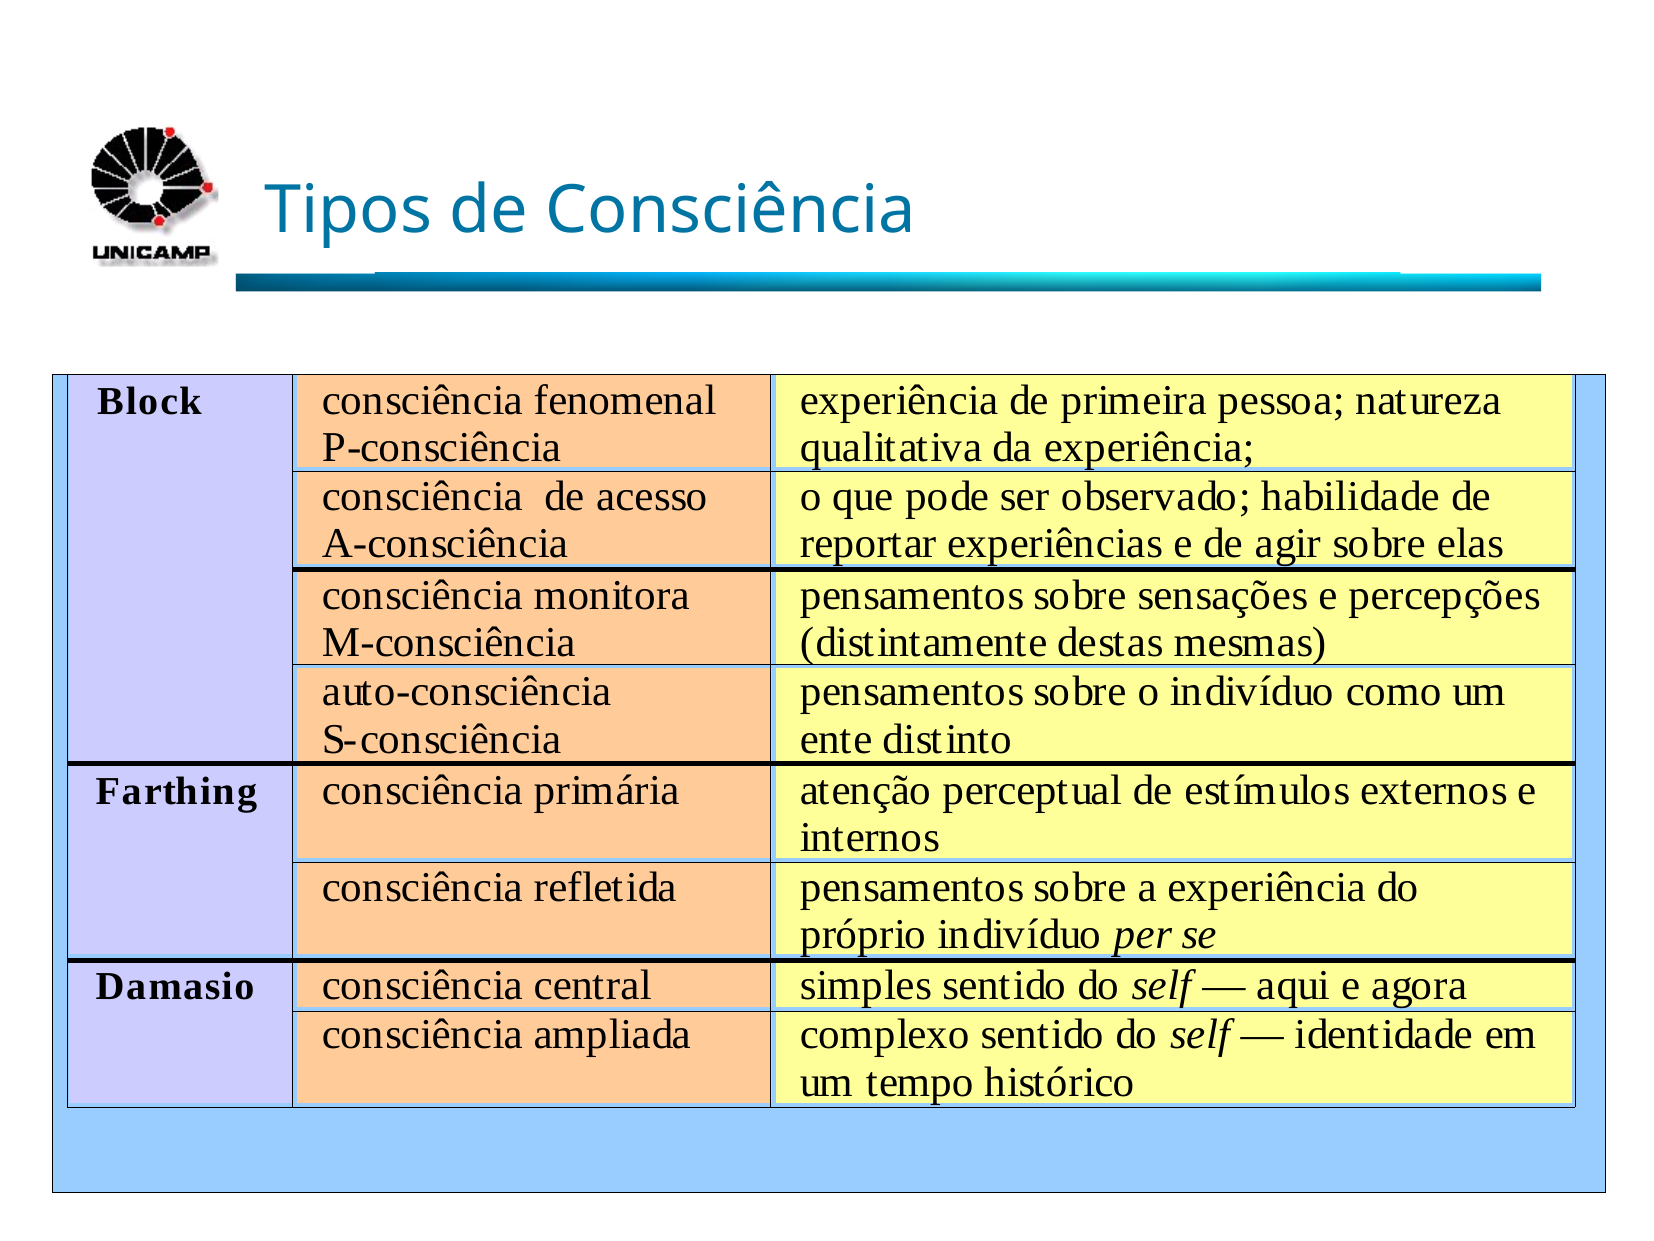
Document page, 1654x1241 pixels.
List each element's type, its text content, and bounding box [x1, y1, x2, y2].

chart [52, 374, 1606, 1193]
picture [125, 272, 1654, 295]
title Tipos de Consciência [264, 42, 1534, 250]
